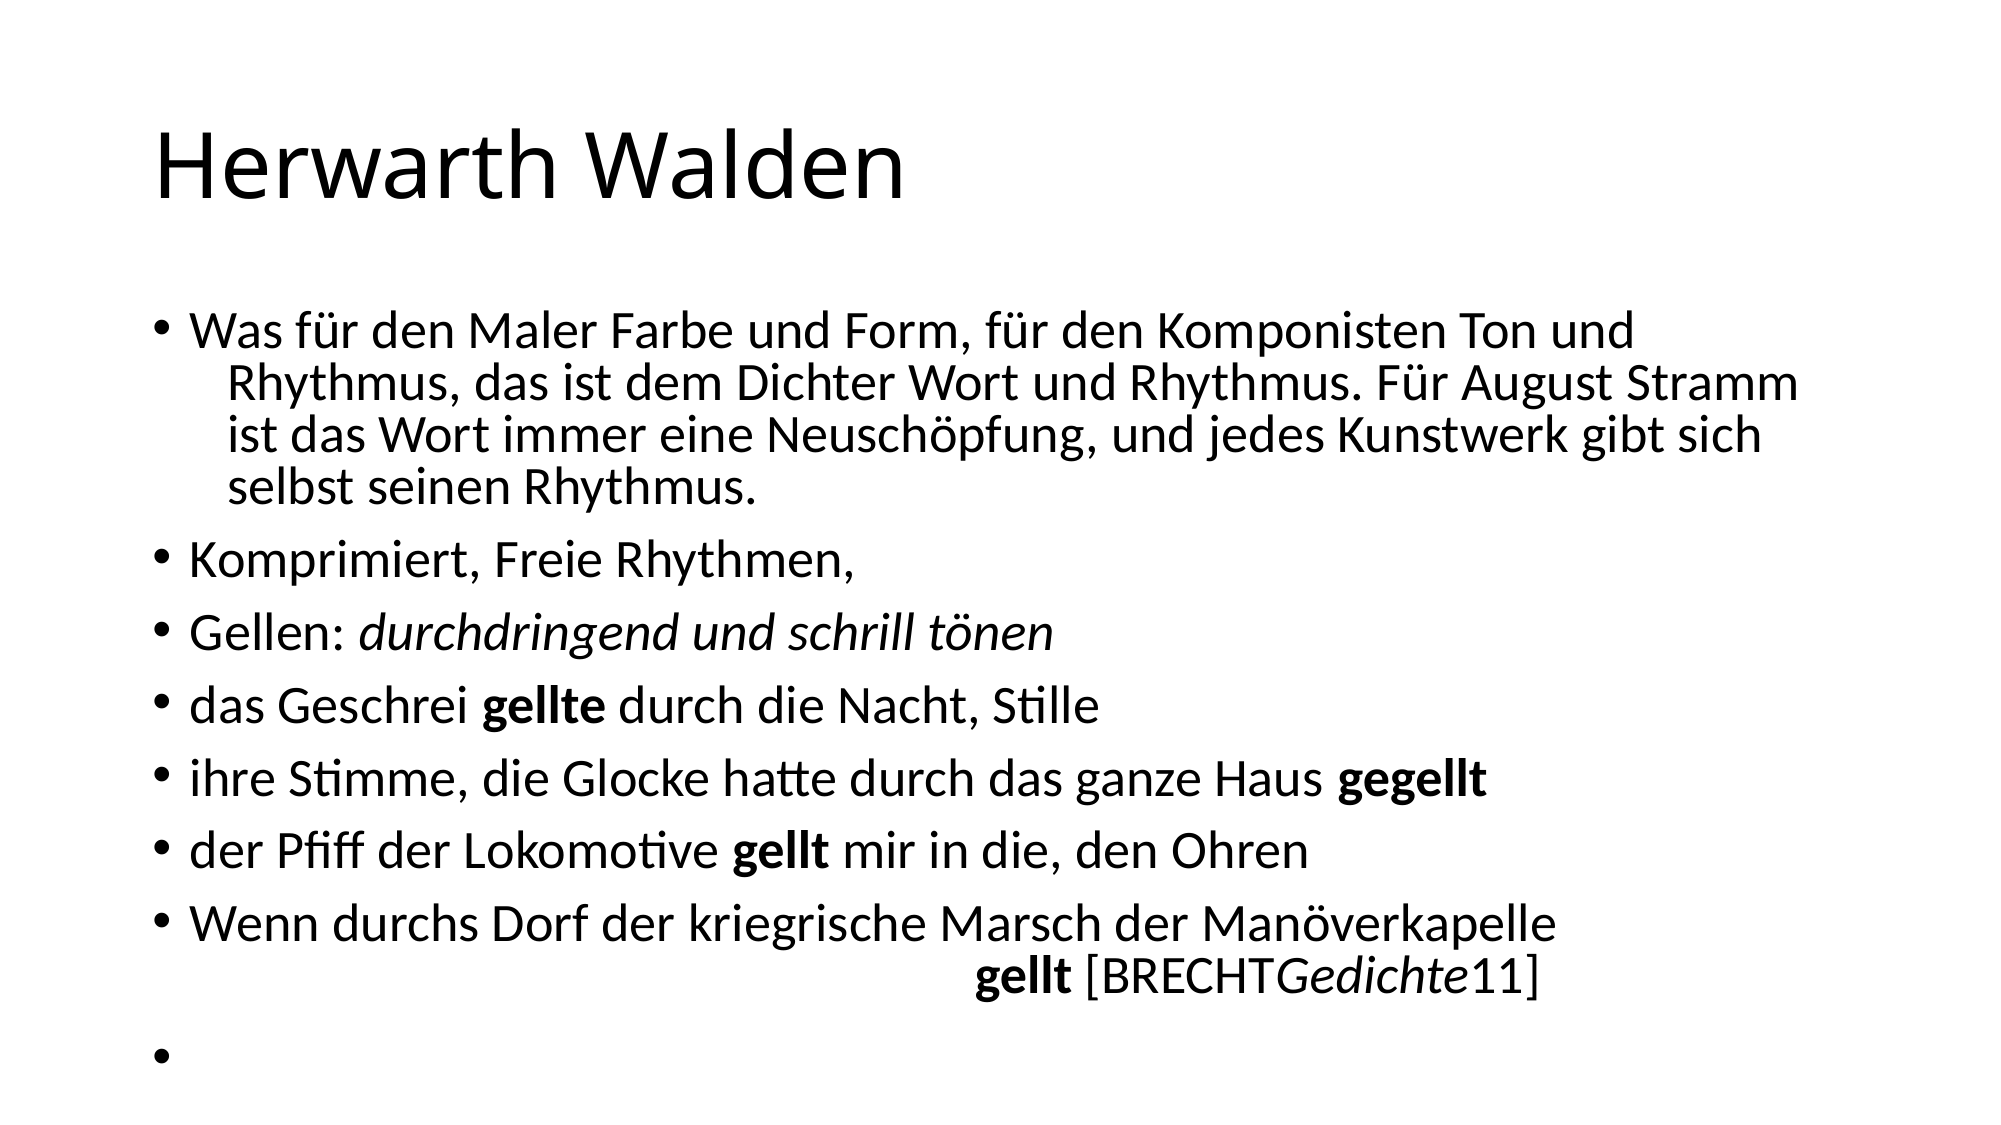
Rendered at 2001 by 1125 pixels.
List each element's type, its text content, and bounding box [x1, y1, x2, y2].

title Herwarth Walden [137, 59, 1863, 278]
list Was für den Maler Farbe und Form, für den Komponisten Ton und Rhythmus, das ist dem Dichter Wort und Rhythmus. Für August Stramm ist das Wort immer eine Neuschöpfung, und jedes Kunstwerk gibt sich selbst seinen Rhythmus. Komprimiert, Freie Rhythmen, Gellen: durchdringend und schrill tönen das Geschrei gellte durch die Nacht, Stille ihre Stimme, die Glocke hatte durch das ganze Haus gegellt der Pfiff der Lokomotive gellt mir in die, den Ohren Wenn durchs Dorf der kriegrische Marsch der Manöverkapelle gellt [BrechtGedichte11] [137, 299, 1863, 1014]
